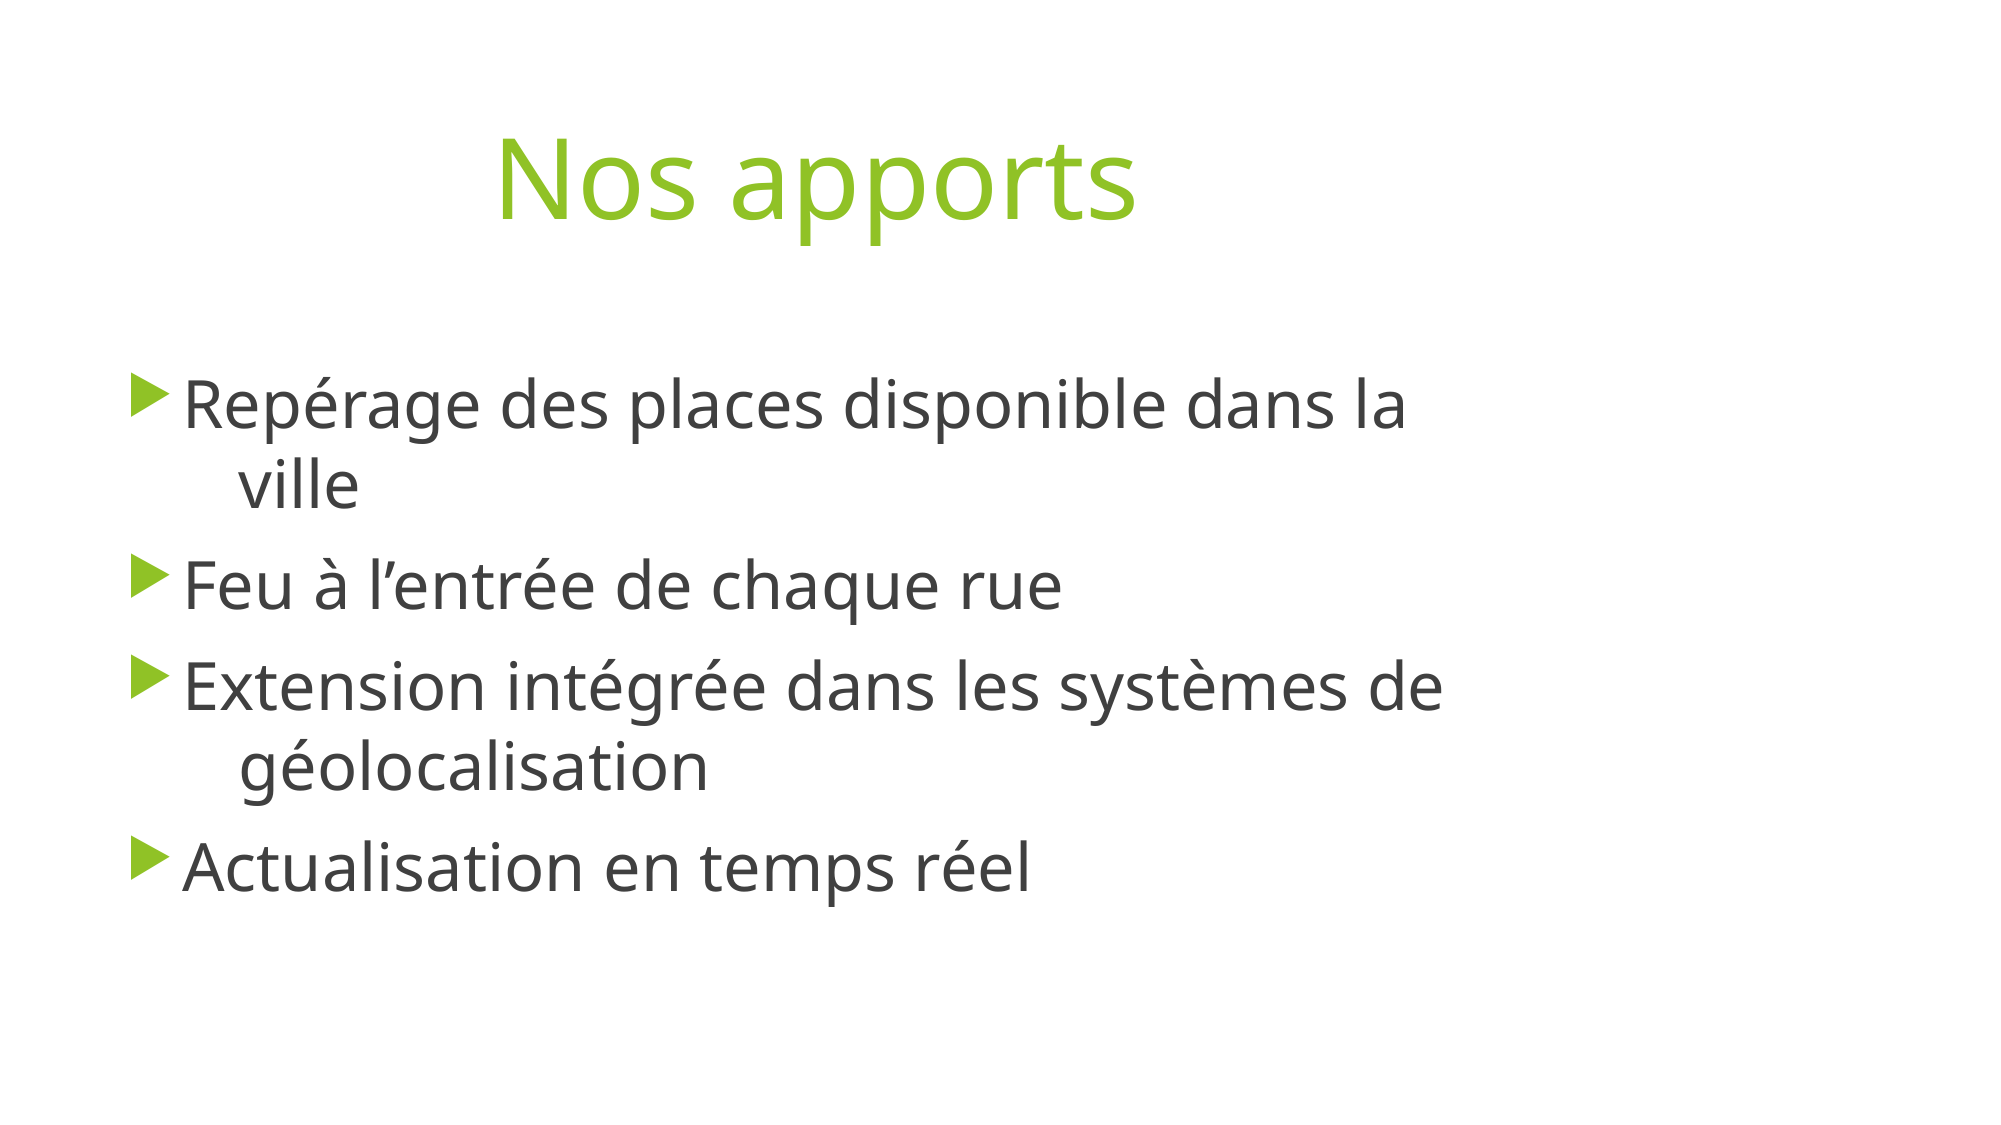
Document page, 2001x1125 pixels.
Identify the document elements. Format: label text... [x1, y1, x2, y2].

title Nos apports [111, 99, 1522, 317]
list Repérage des places disponible dans la ville Feu à l’entrée de chaque rue Extension intégrée dans les systèmes de géolocalisation Actualisation en temps réel [111, 354, 1522, 992]
